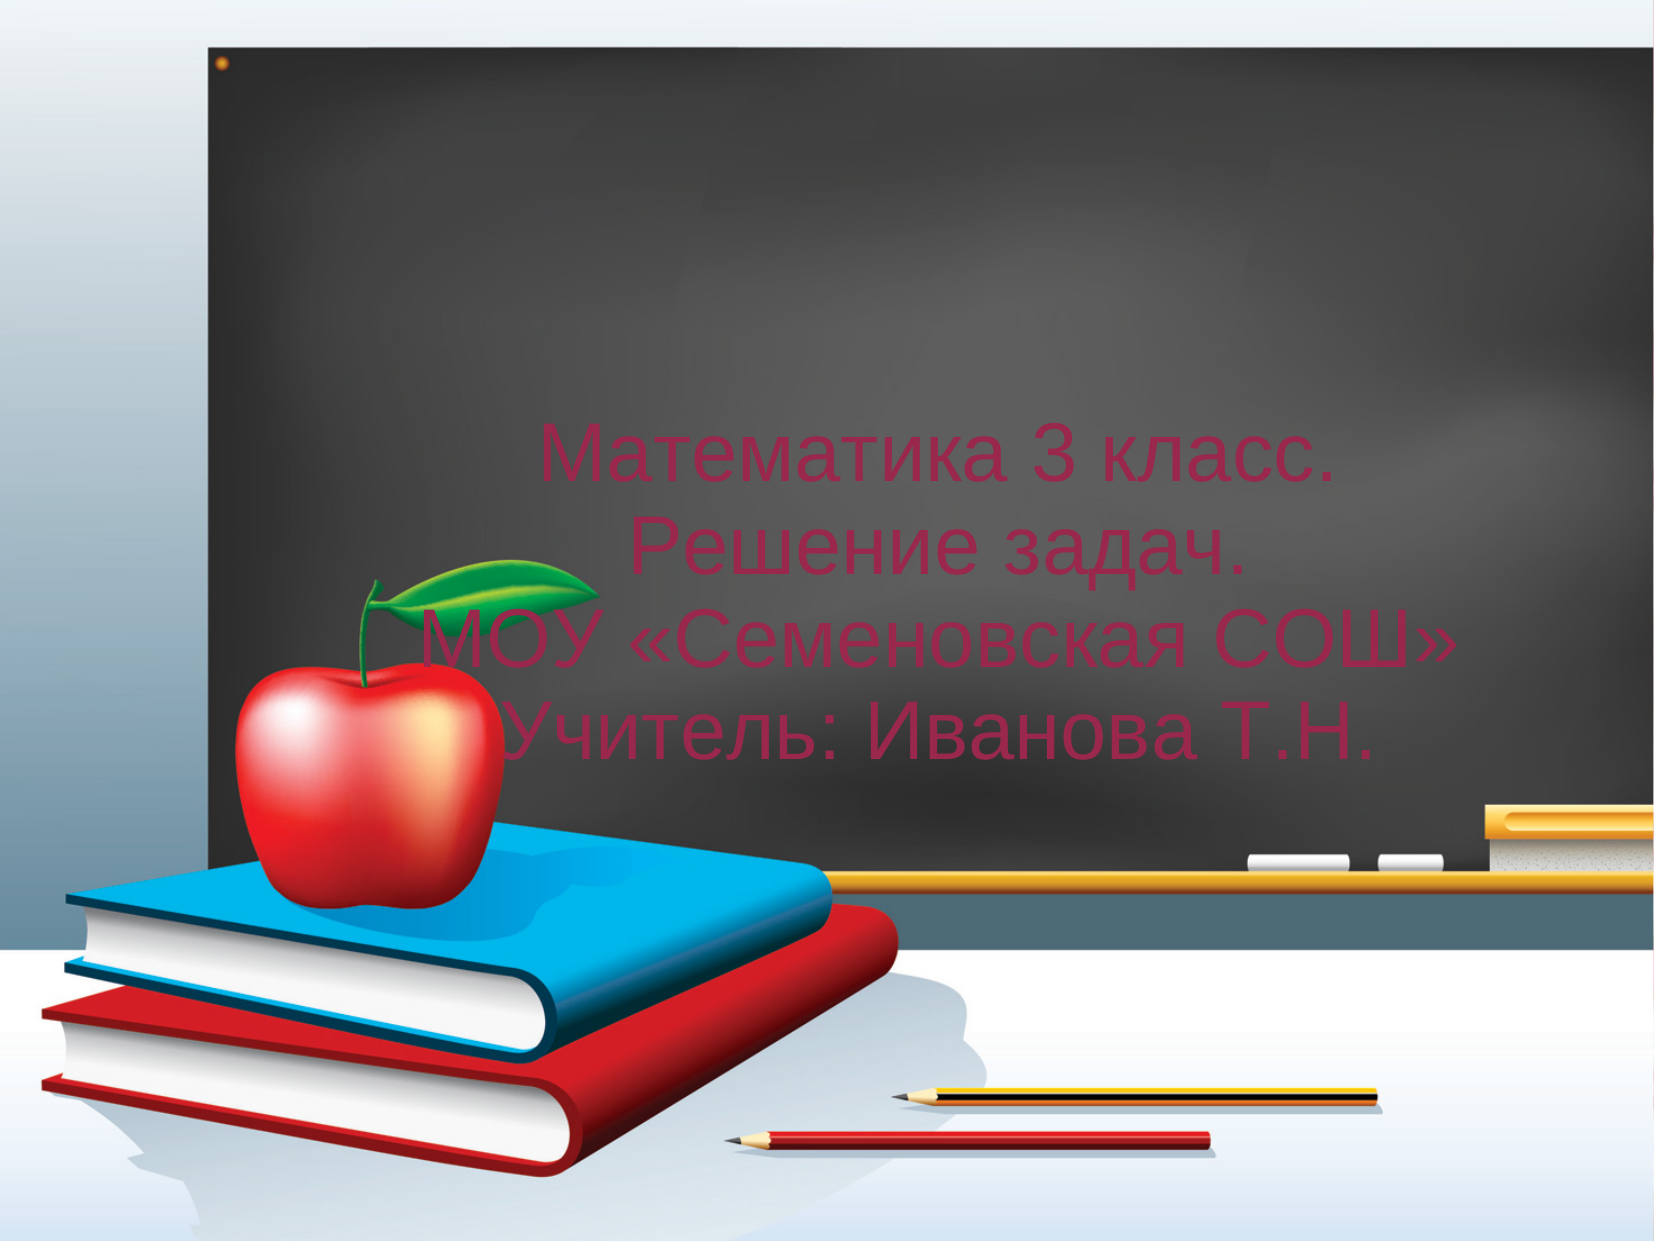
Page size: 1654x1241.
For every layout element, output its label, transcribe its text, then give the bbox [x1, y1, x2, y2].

subtitle Математика 3 класс. Решение задач. МОУ «Семеновская СОШ» Учитель: Иванова Т.Н. [134, 59, 1654, 1125]
picture [0, 0, 1654, 1241]
